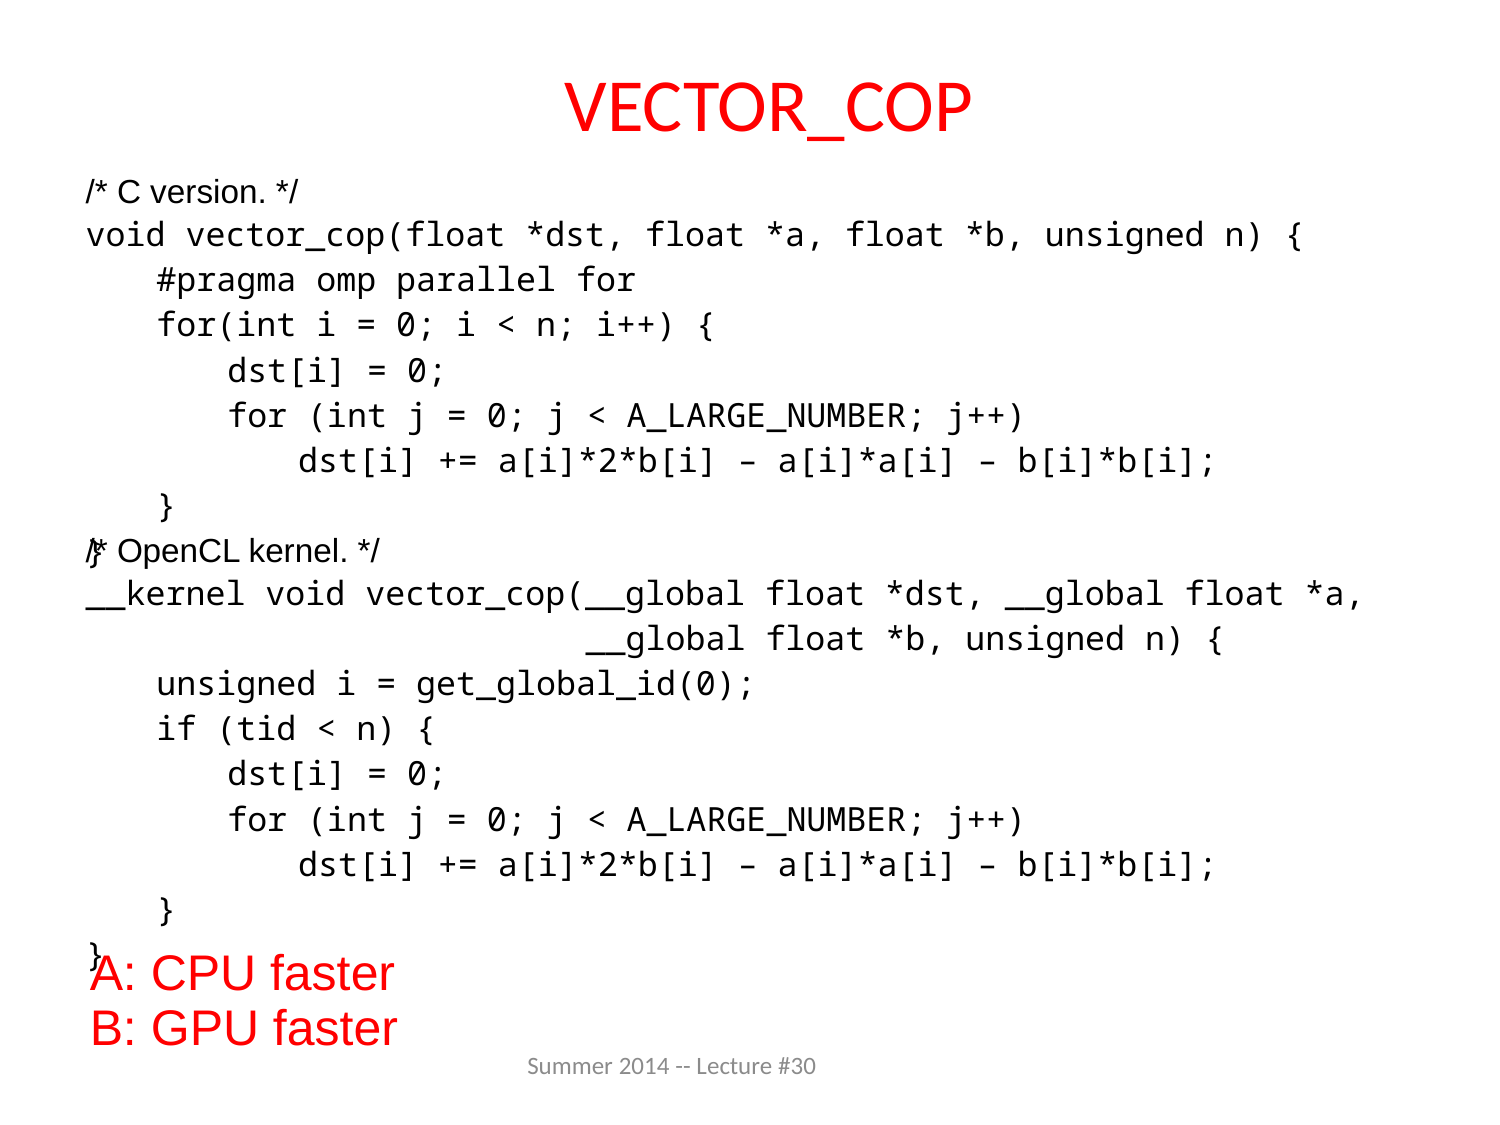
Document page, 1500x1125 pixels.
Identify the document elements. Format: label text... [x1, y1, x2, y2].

text_box /* C version. */ void vector_cop(float *dst, float *a, float *b, unsigned n) { #pragma omp parallel for for(int i = 0; i < n; i++) { dst[i] = 0; for (int j = 0; j < A_LARGE_NUMBER; j++) dst[i] += a[i]*2*b[i] – a[i]*a[i] – b[i]*b[i]; } } [0, 166, 1500, 1088]
text_box /* OpenCL kernel. */ __kernel void vector_cop(__global float *dst, __global float *a, __global float *b, unsigned n) { unsigned i = get_global_id(0); if (tid < n) { dst[i] = 0; for (int j = 0; j < A_LARGE_NUMBER; j++) dst[i] += a[i]*2*b[i] – a[i]*a[i] – b[i]*b[i]; } } [0, 525, 1388, 1051]
text_box A: CPU faster B: GPU faster [75, 937, 676, 1064]
title VECTOR_COP [75, 37, 1463, 166]
